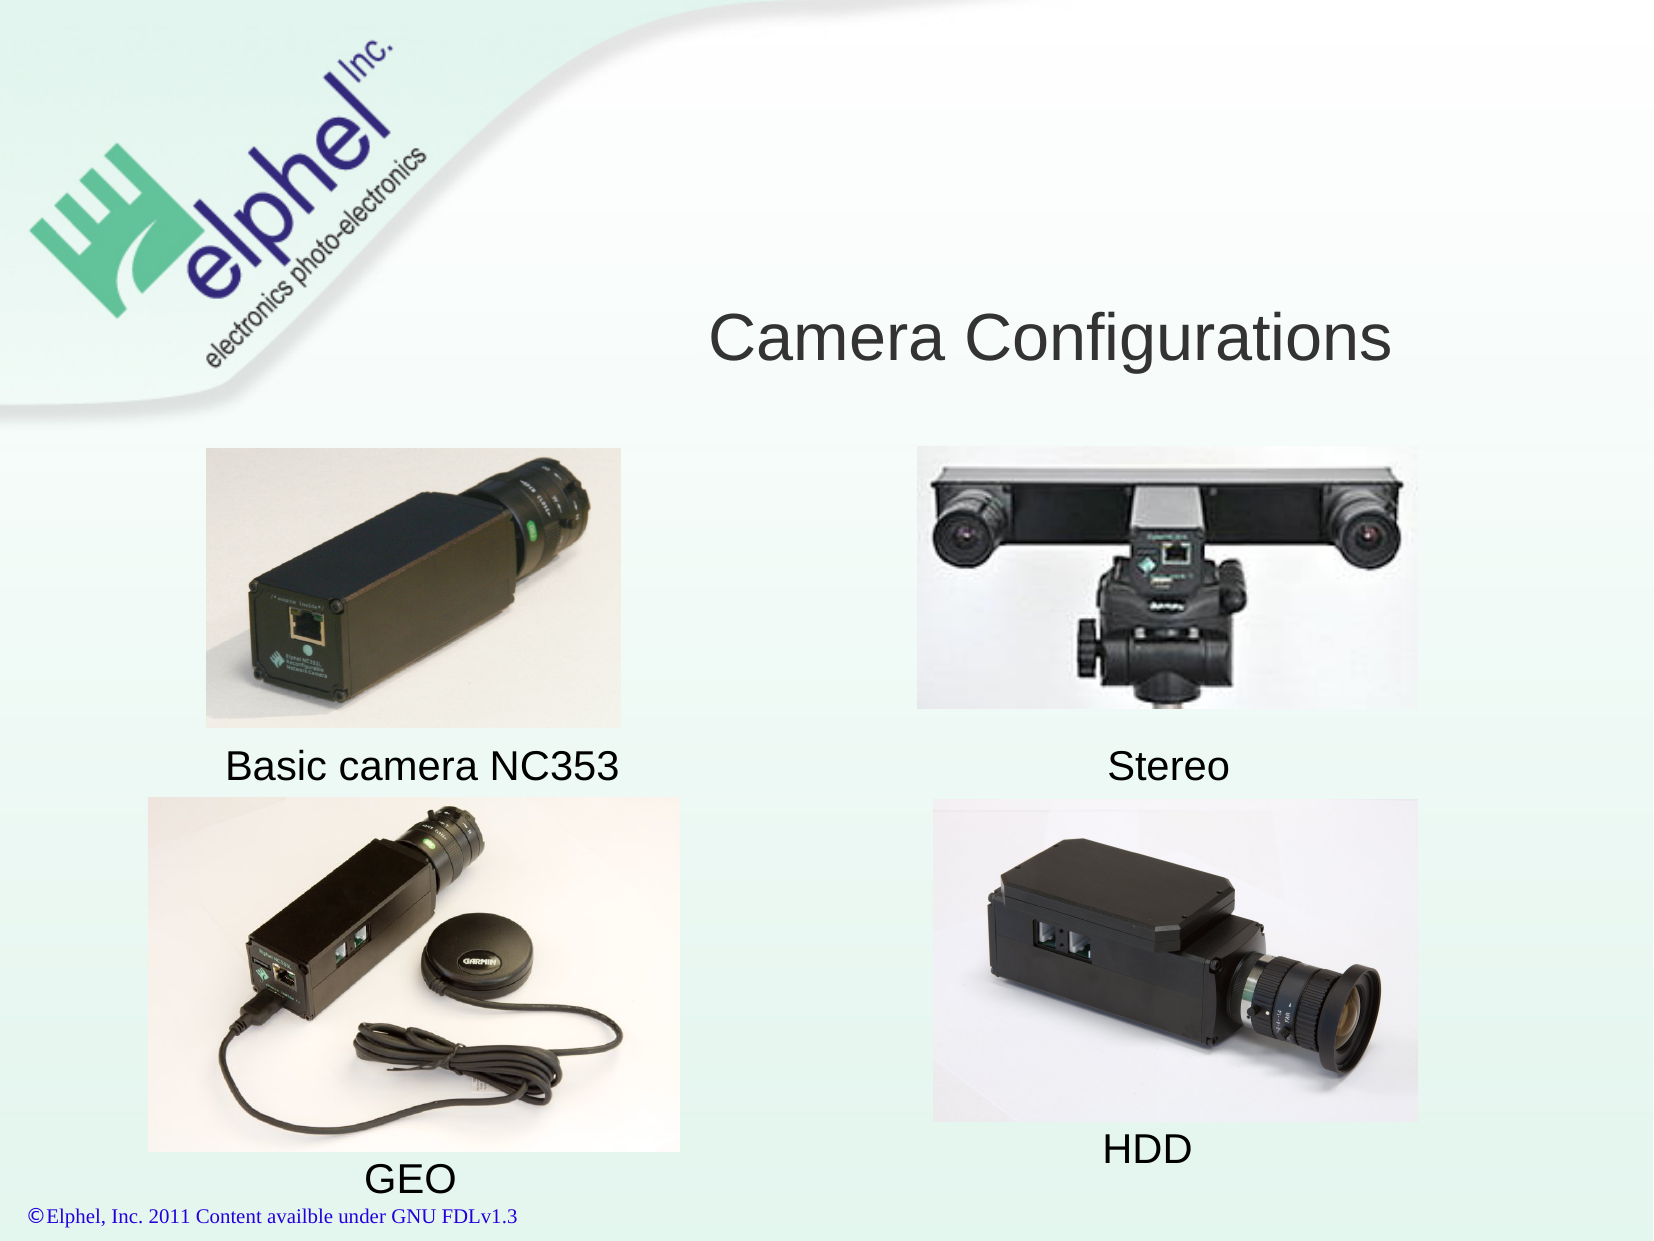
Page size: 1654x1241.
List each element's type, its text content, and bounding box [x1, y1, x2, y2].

text_box Basic camera NC353 [210, 738, 635, 800]
text_box Stereo [1092, 738, 1246, 800]
text_box HDD [1087, 1122, 1208, 1184]
text_box GEO [349, 1151, 472, 1213]
list Camera Configurations [708, 295, 1418, 414]
picture [0, 0, 1654, 1241]
